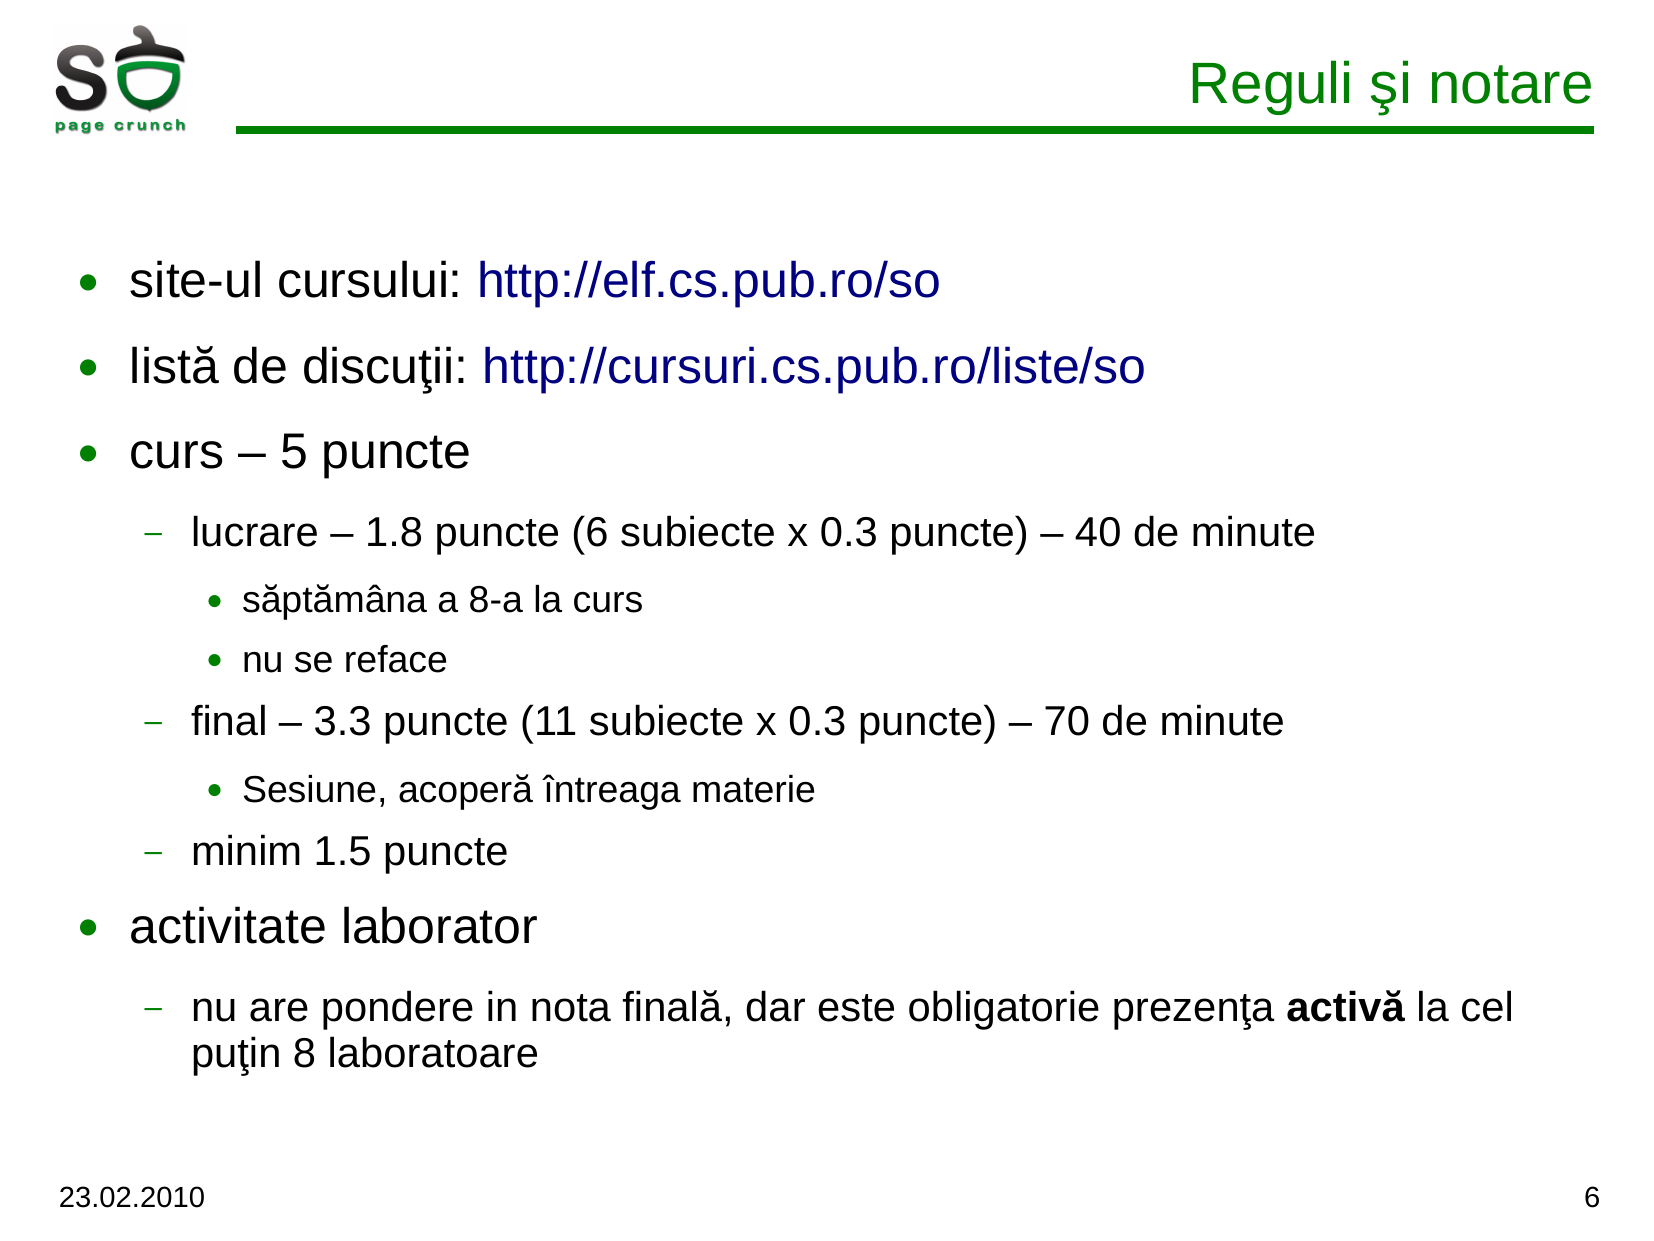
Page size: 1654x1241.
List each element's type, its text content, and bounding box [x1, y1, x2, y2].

title Reguli şi notare [236, 49, 1595, 119]
list site-ul cursului: http://elf.cs.pub.ro/so listă de discuţii: http://cursuri.cs.pub.ro/liste/so curs – 5 puncte lucrare – 1.8 puncte (6 subiecte x 0.3 puncte) – 40 de minute săptămâna a 8-a la curs nu se reface final – 3.3 puncte (11 subiecte x 0.3 puncte) – 70 de minute Sesiune, acoperă întreaga materie minim 1.5 puncte activitate laborator nu are pondere in nota finală, dar este obligatorie prezenţa activă la cel puţin 8 laboratoare [59, 177, 1595, 1152]
picture [53, 23, 188, 136]
